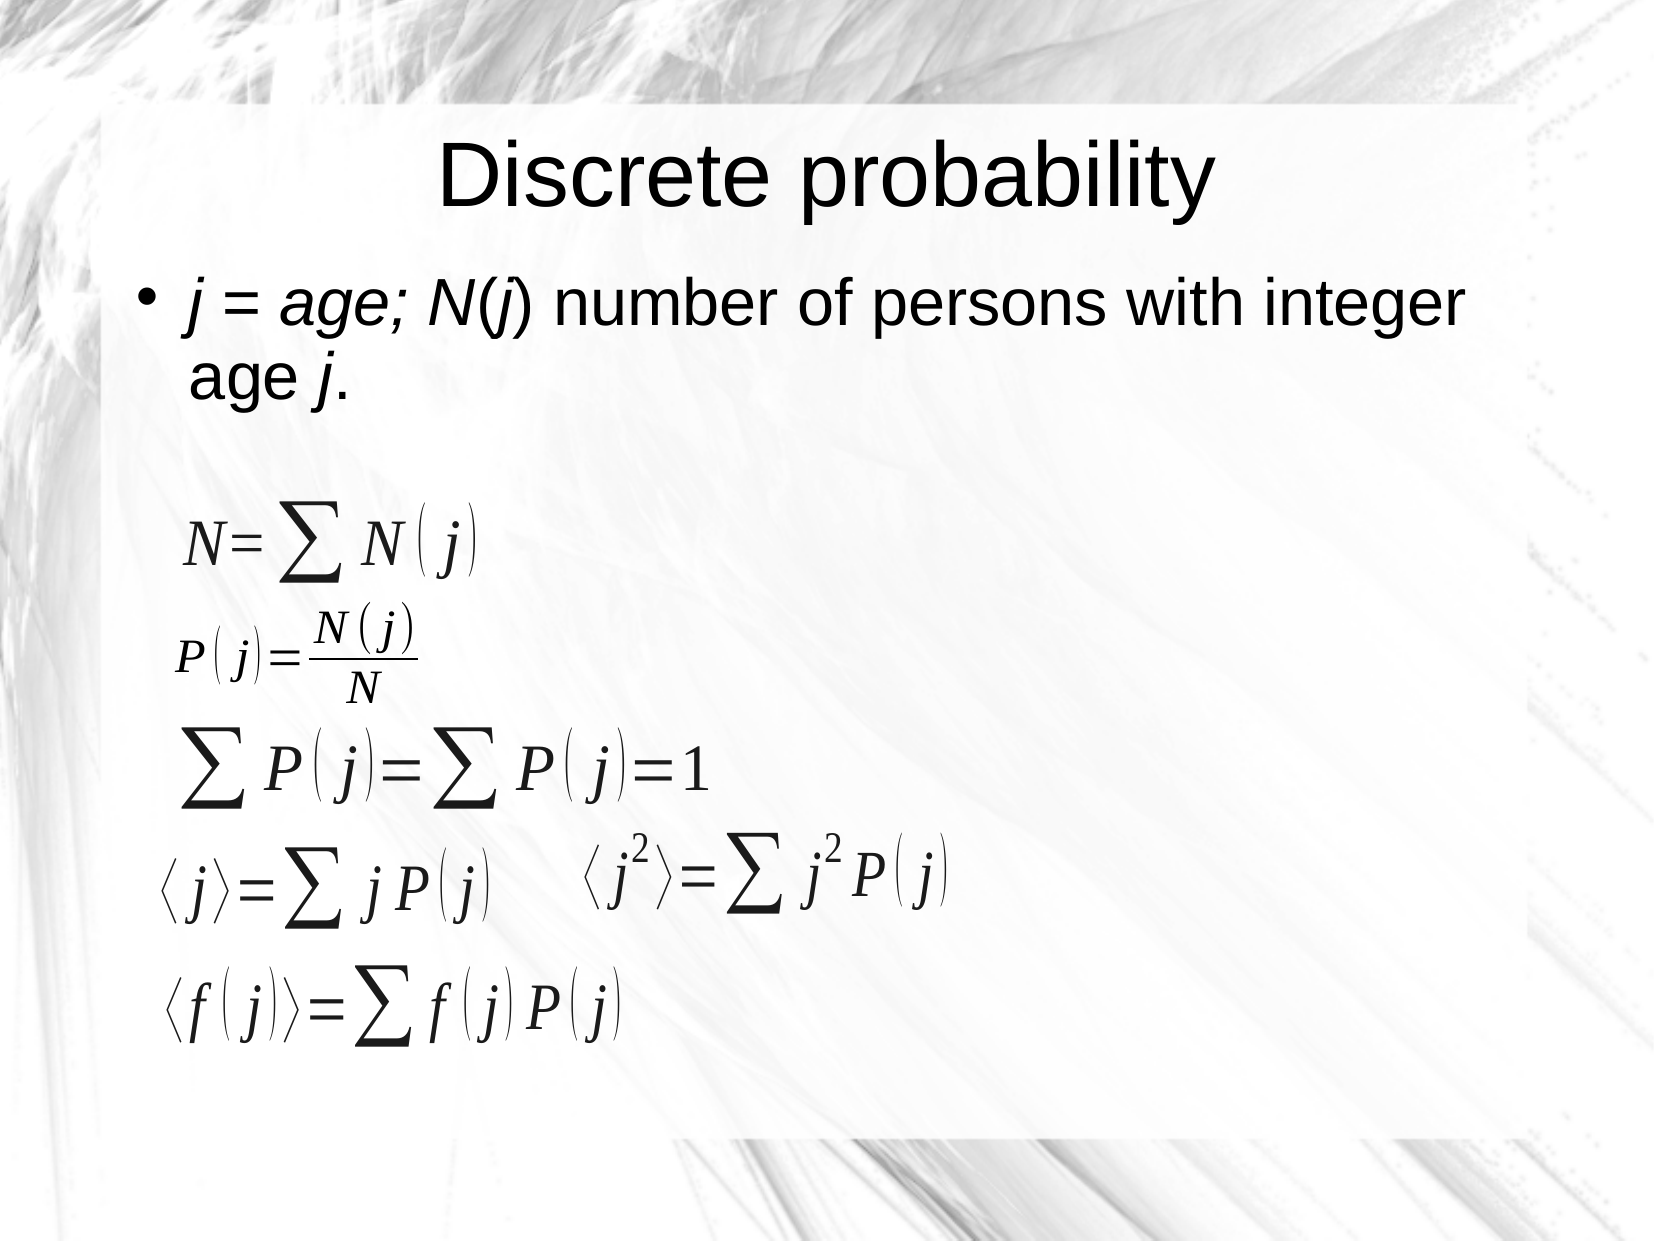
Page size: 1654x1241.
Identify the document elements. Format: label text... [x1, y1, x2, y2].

chart [144, 840, 513, 932]
chart [160, 720, 736, 812]
picture [0, 0, 1654, 1241]
chart [150, 958, 644, 1051]
chart [568, 825, 968, 918]
chart [164, 494, 499, 587]
chart [160, 600, 438, 715]
list j = age; N(j) number of persons with integer age j. [118, 261, 1506, 1081]
title Discrete probability [118, 88, 1536, 257]
